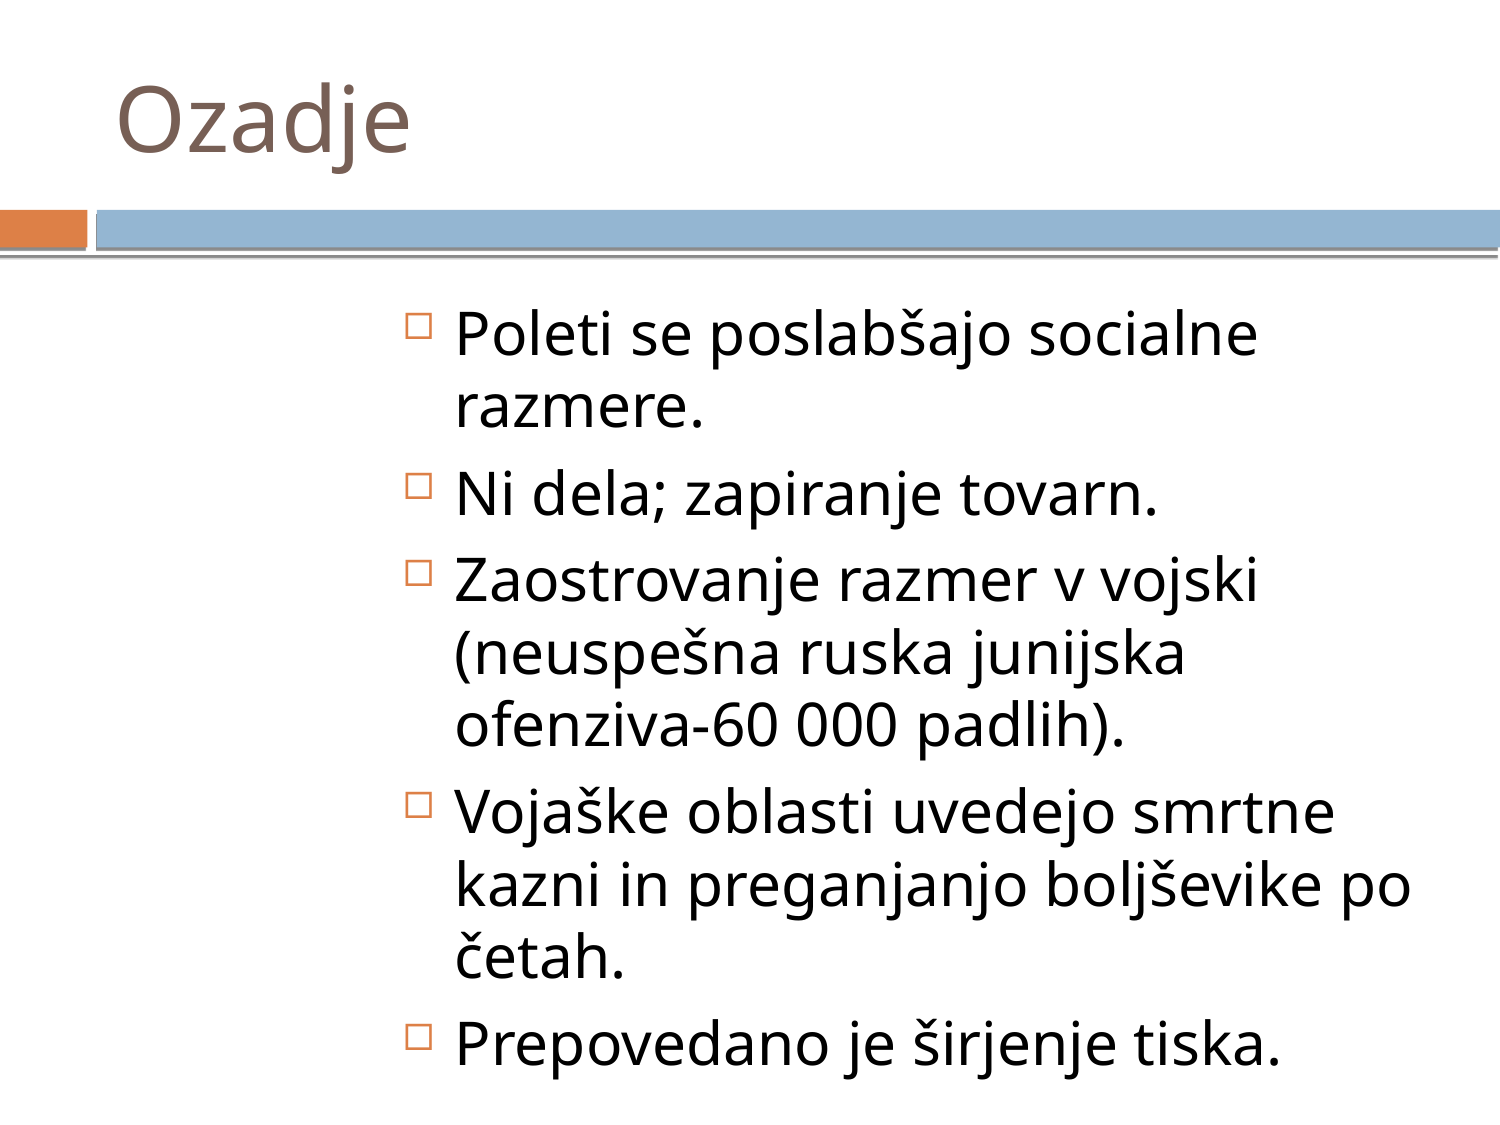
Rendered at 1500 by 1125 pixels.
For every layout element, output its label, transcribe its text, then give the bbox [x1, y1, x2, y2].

title Ozadje [99, 44, 1425, 188]
list Poleti se poslabšajo socialne razmere. Ni dela; zapiranje tovarn. Zaostrovanje razmer v vojski (neuspešna ruska junijska ofenziva-60 000 padlih). Vojaške oblasti uvedejo smrtne kazni in preganjanjo boljševike po četah. Prepovedano je širjenje tiska. [387, 287, 1438, 1013]
